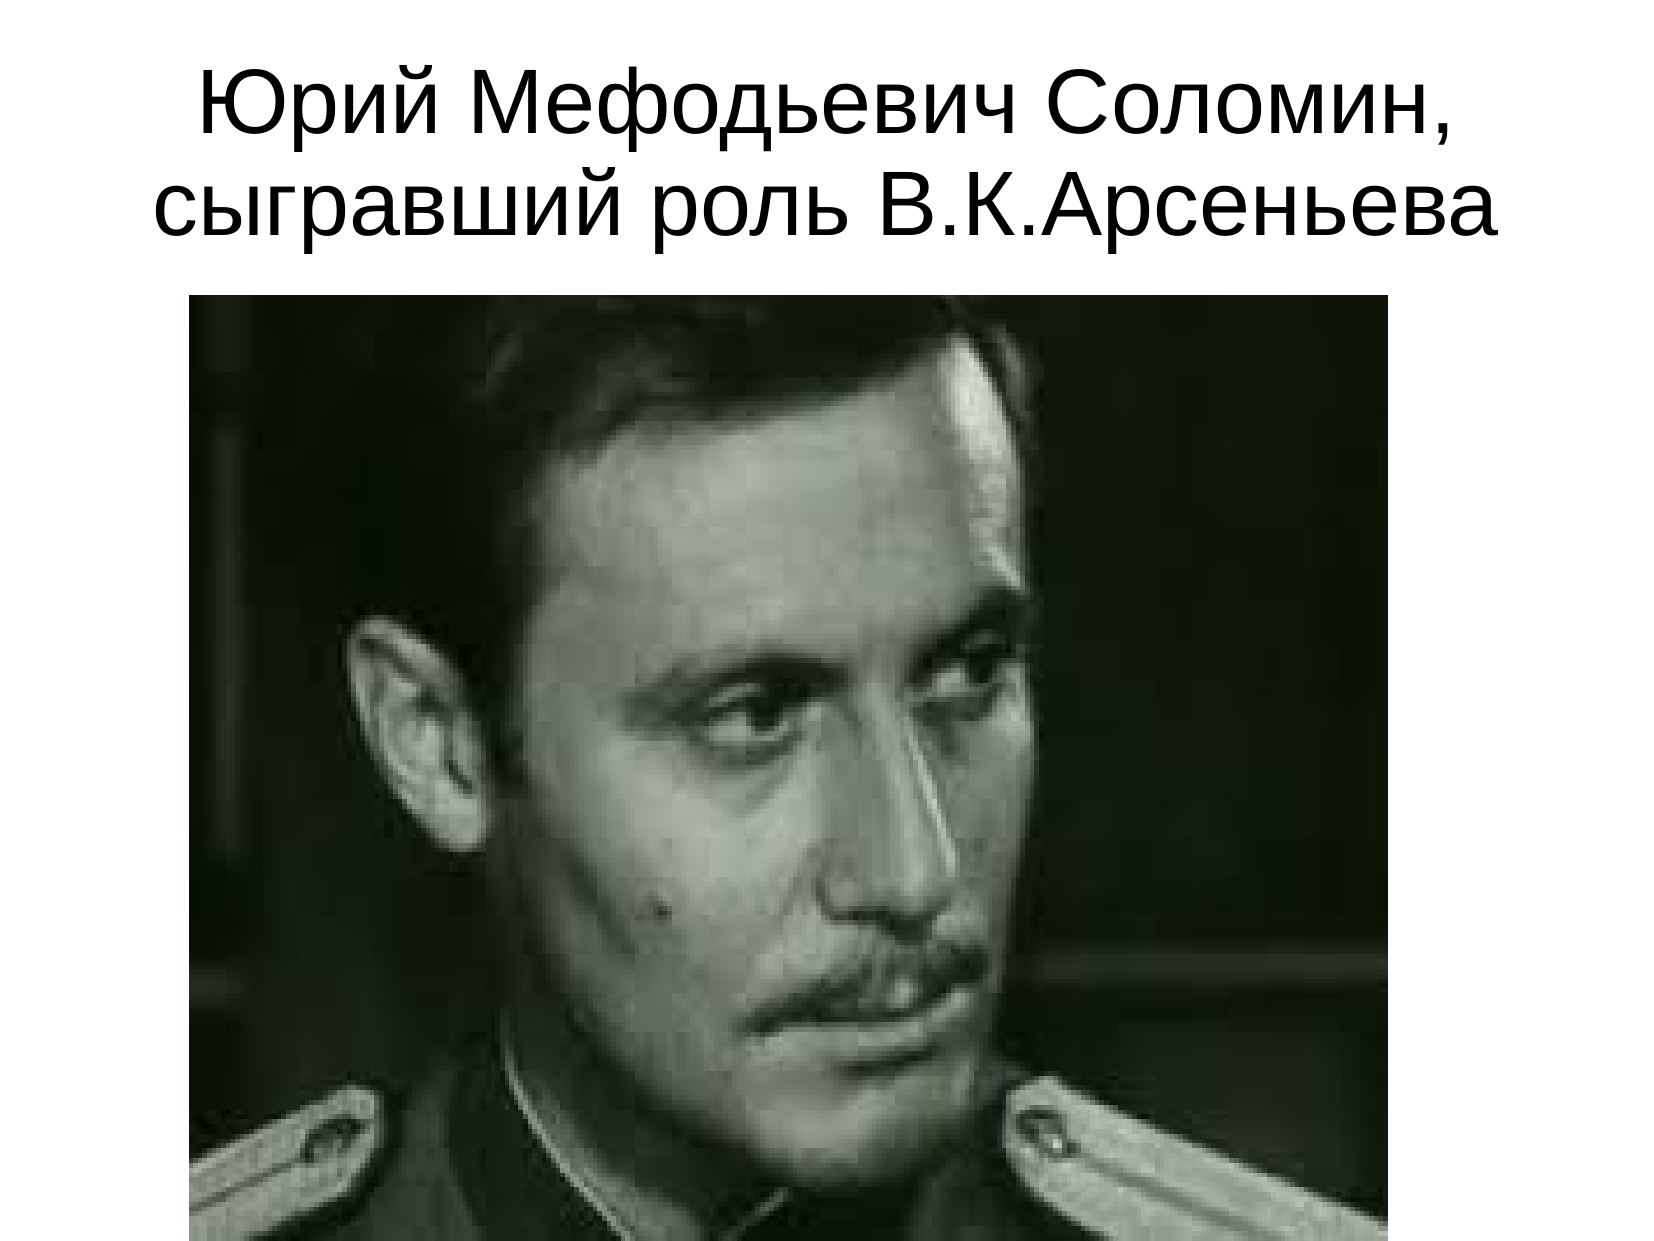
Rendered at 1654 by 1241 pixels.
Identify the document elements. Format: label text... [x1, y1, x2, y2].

title Юрий Мефодьевич Соломин, сыгравший роль В.К.Арсеньева [82, 50, 1571, 256]
picture [189, 295, 1388, 1241]
